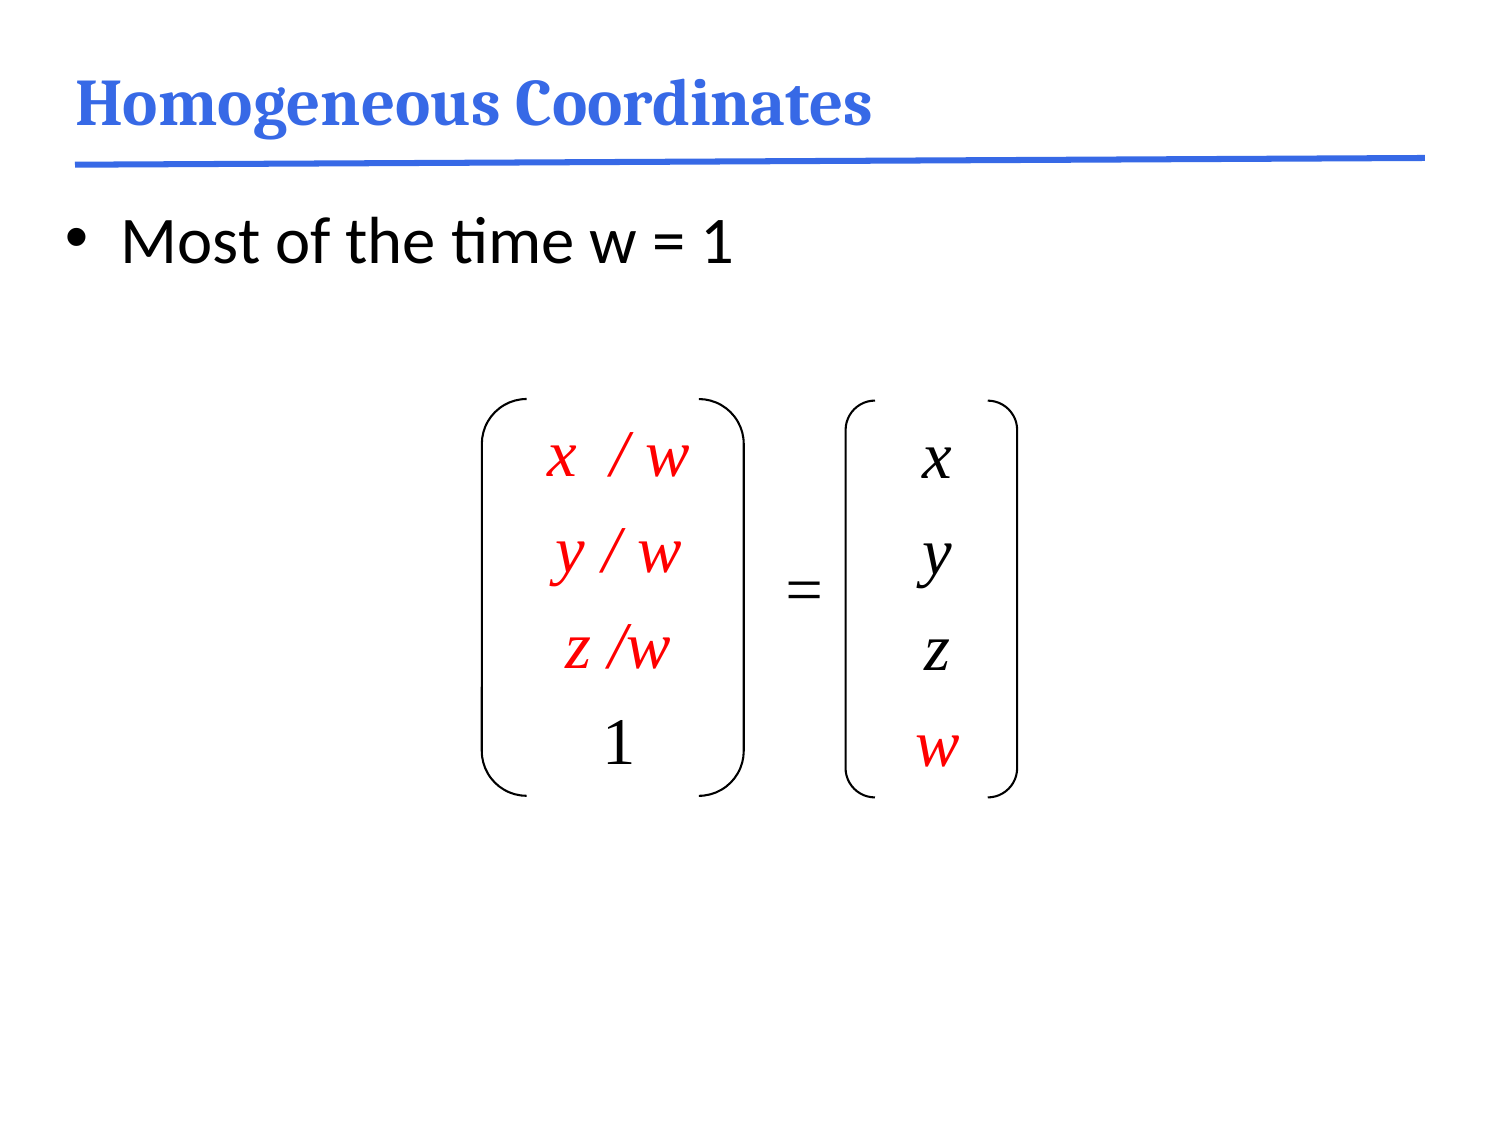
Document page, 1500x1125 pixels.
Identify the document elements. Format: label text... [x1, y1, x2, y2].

text_box Most of the time w = 1 [64, 196, 1416, 940]
title Homogeneous Coordinates [75, 9, 1351, 196]
